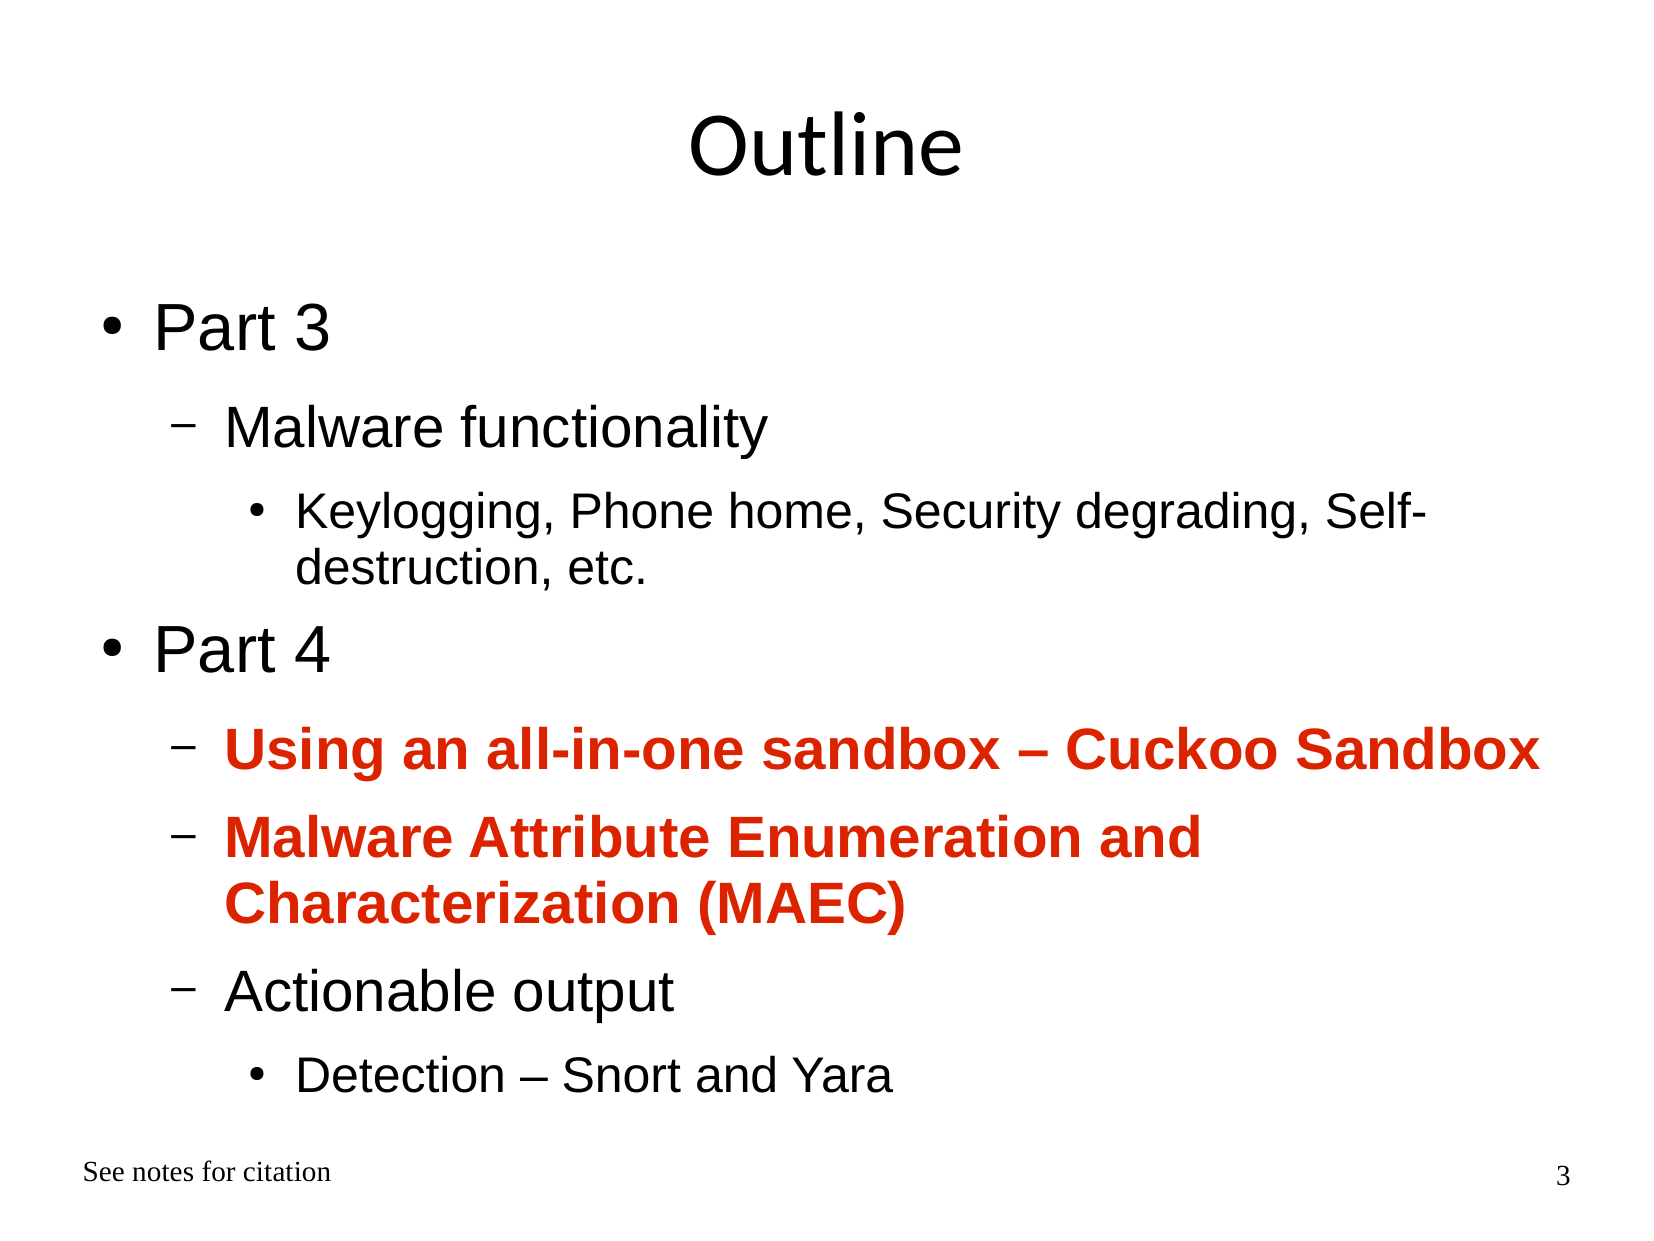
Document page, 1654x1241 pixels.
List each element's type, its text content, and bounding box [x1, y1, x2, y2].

title Outline [82, 49, 1571, 257]
list Part 3 Malware functionality Keylogging, Phone home, Security degrading, Self-destruction, etc. Part 4 Using an all-in-one sandbox – Cuckoo Sandbox Malware Attribute Enumeration and Characterization (MAEC) Actionable output Detection – Snort and Yara [82, 290, 1576, 1126]
